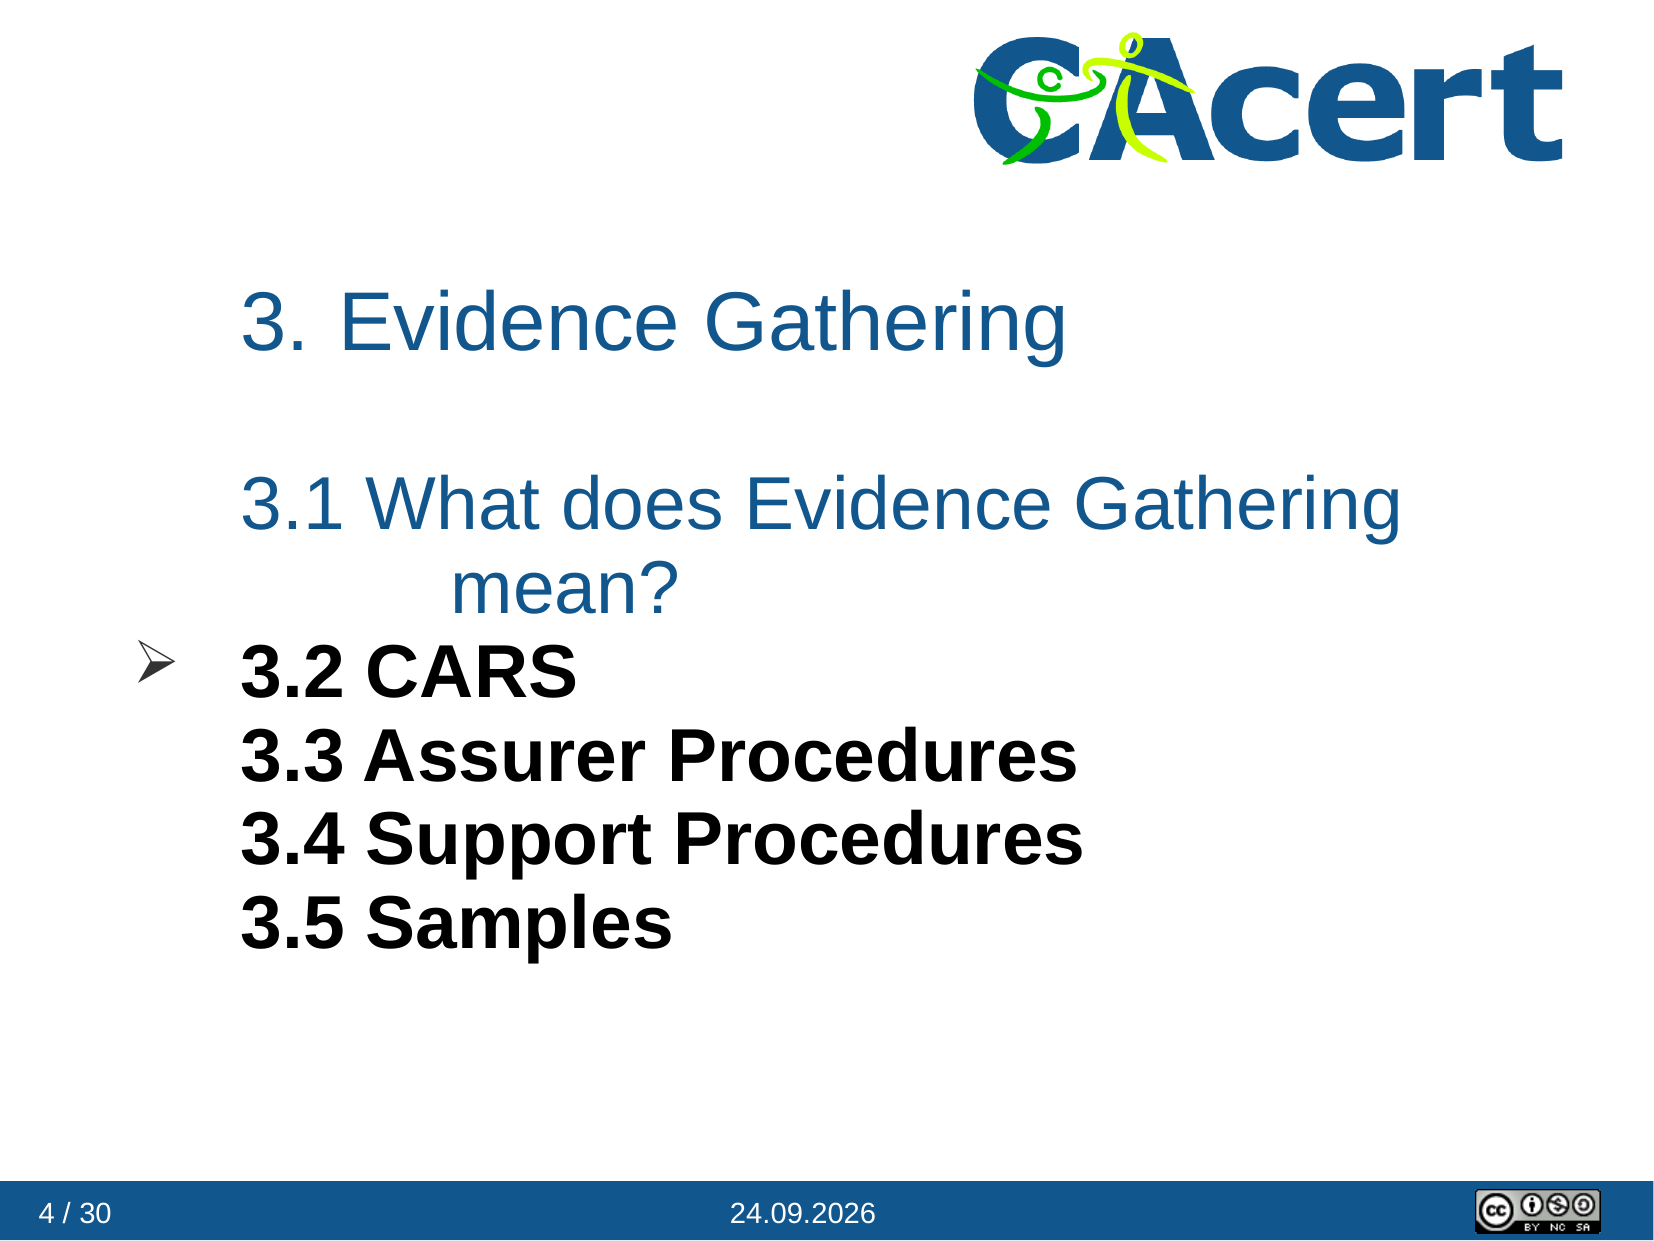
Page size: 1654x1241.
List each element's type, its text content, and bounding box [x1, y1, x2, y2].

picture [972, 30, 1564, 166]
title 3. Evidence Gathering 3.1 What does Evidence Gathering mean? 3.2 CARS 3.3 Assurer Procedures 3.4 Support Procedures 3.5 Samples [240, 265, 1564, 975]
text_box [118, 265, 237, 719]
picture [1475, 1189, 1601, 1234]
